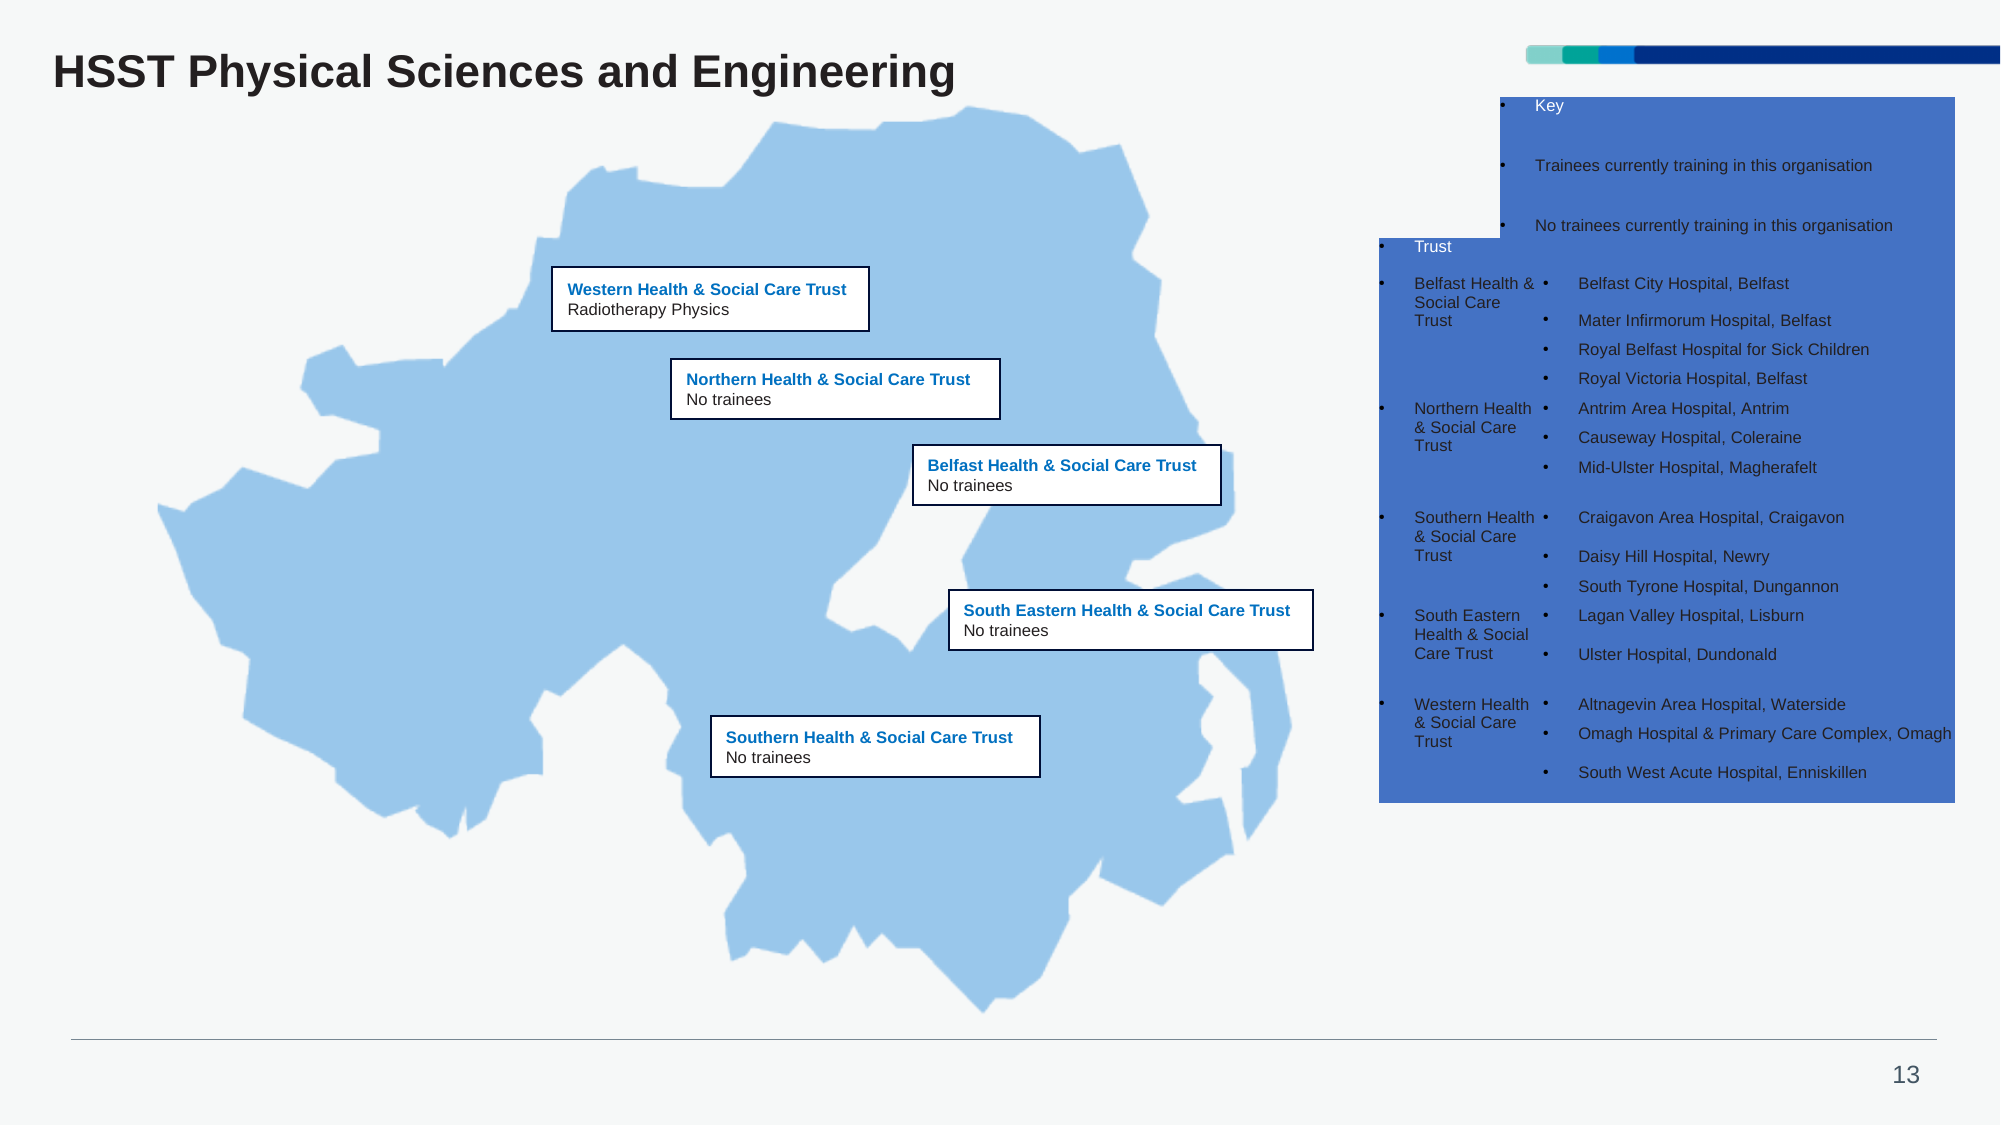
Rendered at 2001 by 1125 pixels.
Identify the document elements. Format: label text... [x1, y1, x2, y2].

table_cell Southern Health & Social Care Trust [1379, 509, 1543, 606]
table_cell Causeway Hospital, Coleraine [1543, 429, 1955, 458]
table_cell Royal Belfast Hospital for Sick Children [1543, 340, 1955, 370]
text_box South Eastern Health & Social Care Trust No trainees [949, 590, 1313, 650]
table_cell Antrim Area Hospital, Antrim [1543, 399, 1955, 429]
table_cell Belfast Health & Social Care Trust [1379, 274, 1543, 399]
table_cell Altnagevin Area Hospital, Waterside [1543, 695, 1955, 724]
table_header Trust [1379, 238, 1500, 274]
text_box HSST Physical Sciences and Engineering [37, 33, 1155, 105]
table_cell South West Acute Hospital, Enniskillen [1543, 763, 1955, 803]
table_cell Western Health & Social Care Trust [1379, 695, 1543, 803]
table_cell Mid-Ulster Hospital, Magherafelt [1543, 458, 1955, 509]
table_cell Northern Health & Social Care Trust [1379, 399, 1543, 509]
table_cell Royal Victoria Hospital, Belfast [1543, 370, 1955, 399]
table_cell Lagan Valley Hospital, Lisburn [1543, 606, 1955, 645]
table_header [1897, 97, 1955, 157]
table_cell Trainees currently training in this organisation [1500, 157, 1897, 217]
text_box Western Health & Social Care Trust Radiotherapy Physics [552, 267, 869, 331]
picture [144, 94, 1307, 1031]
table_cell South Tyrone Hospital, Dungannon [1543, 577, 1955, 606]
table_cell [1897, 157, 1955, 217]
table_cell Ulster Hospital, Dundonald [1543, 645, 1955, 695]
table_cell Craigavon Area Hospital, Craigavon [1543, 509, 1955, 548]
table_cell Omagh Hospital & Primary Care Complex, Omagh [1543, 724, 1955, 763]
table_cell No trainees currently training in this organisation [1500, 217, 1897, 277]
table_cell Belfast City Hospital, Belfast [1543, 277, 1955, 311]
table_header Key [1500, 97, 1897, 157]
table_cell Mater Infirmorum Hospital, Belfast [1543, 311, 1955, 340]
table_cell South Eastern Health & Social Care Trust [1379, 606, 1543, 695]
text_box Northern Health & Social Care Trust No trainees [671, 359, 1000, 419]
table_cell [1897, 217, 1955, 277]
text_box Belfast Health & Social Care Trust No trainees [913, 445, 1221, 505]
text_box Southern Health & Social Care Trust No trainees [711, 716, 1040, 777]
table_cell Daisy Hill Hospital, Newry [1543, 548, 1955, 577]
